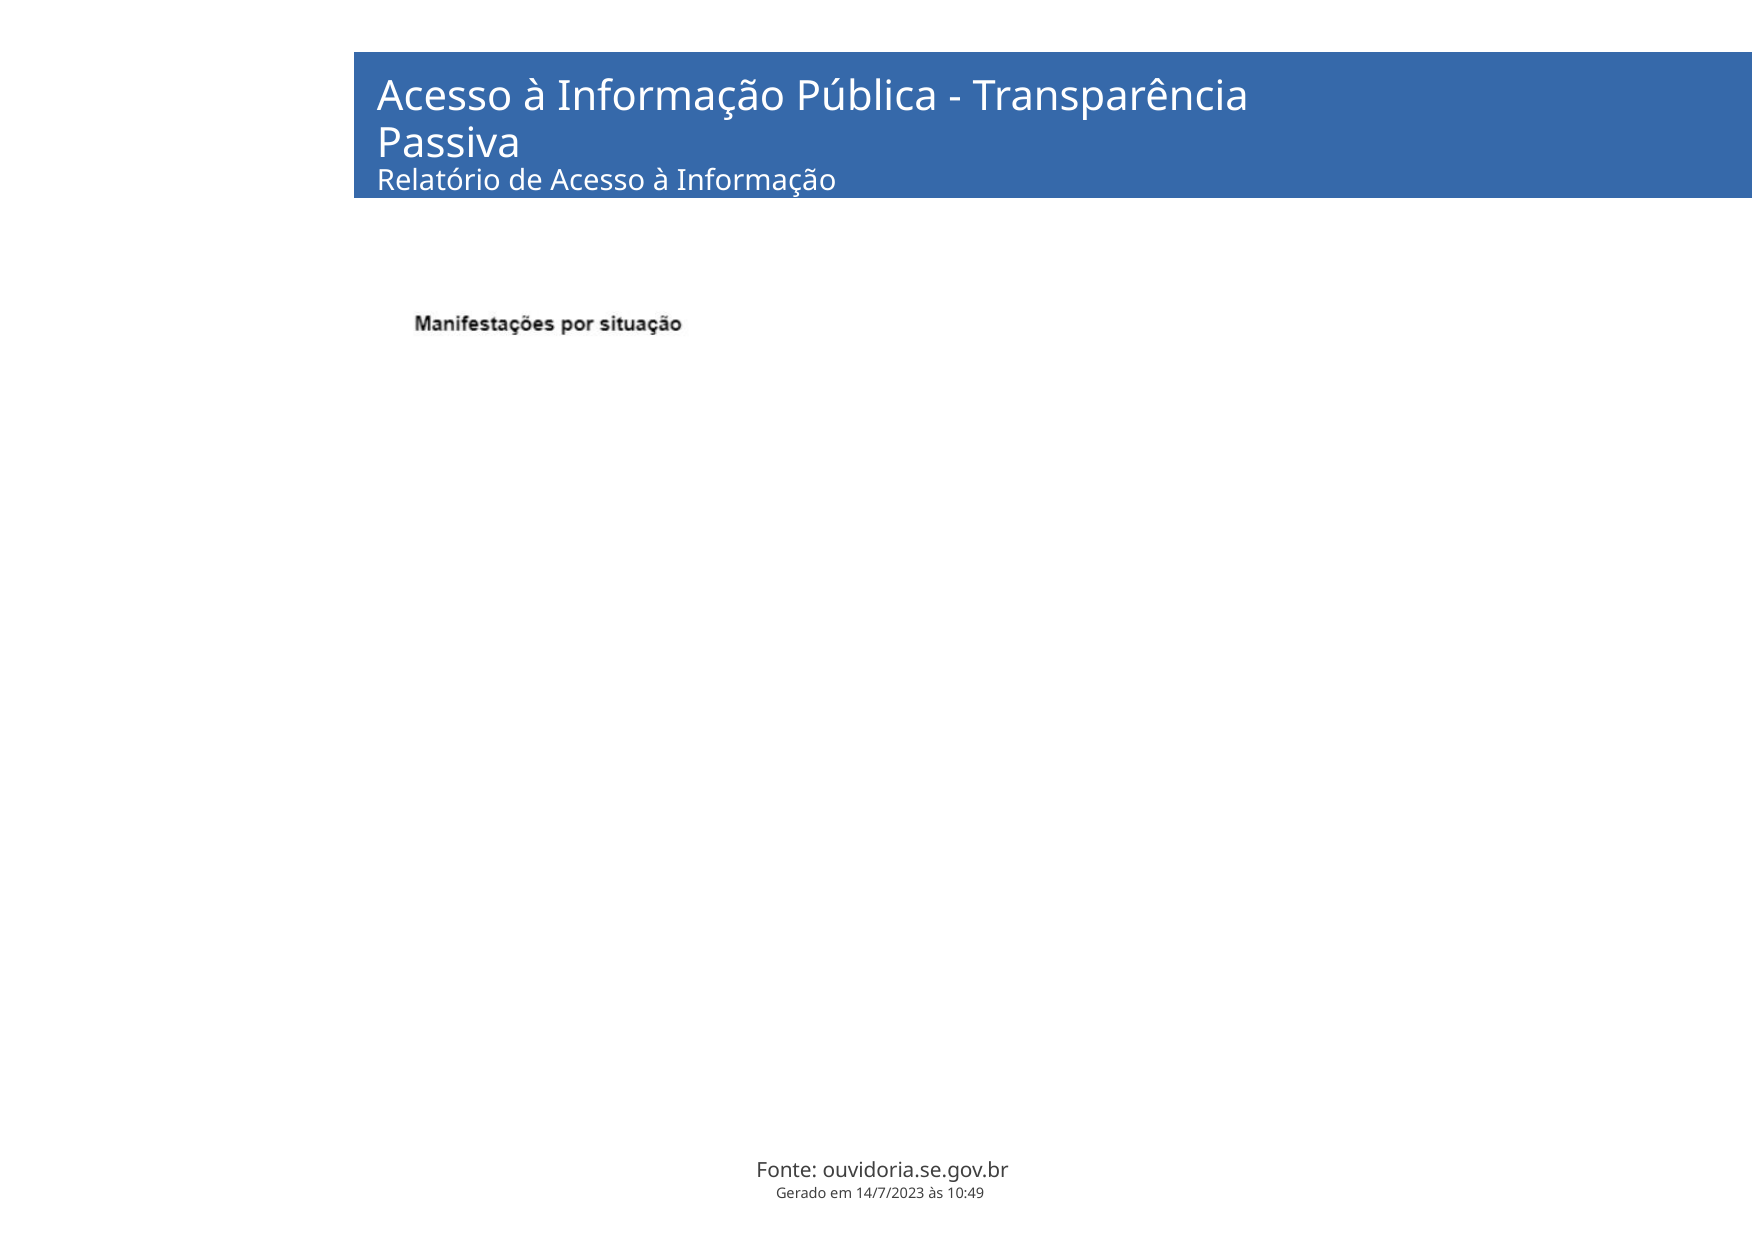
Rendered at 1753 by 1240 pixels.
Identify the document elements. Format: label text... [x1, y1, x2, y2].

text_box [155, 211, 1599, 1028]
text_box Acesso à Informação Pública - Transparência Passiva Relatório de Acesso à Informação EMSETURJunho a Junho de 2023 [376, 72, 1403, 228]
text_box Fonte: ouvidoria.se.gov.br Gerado em 14/7/2023 às 10:49 [756, 1158, 1023, 1202]
text_box [354, 52, 1752, 198]
